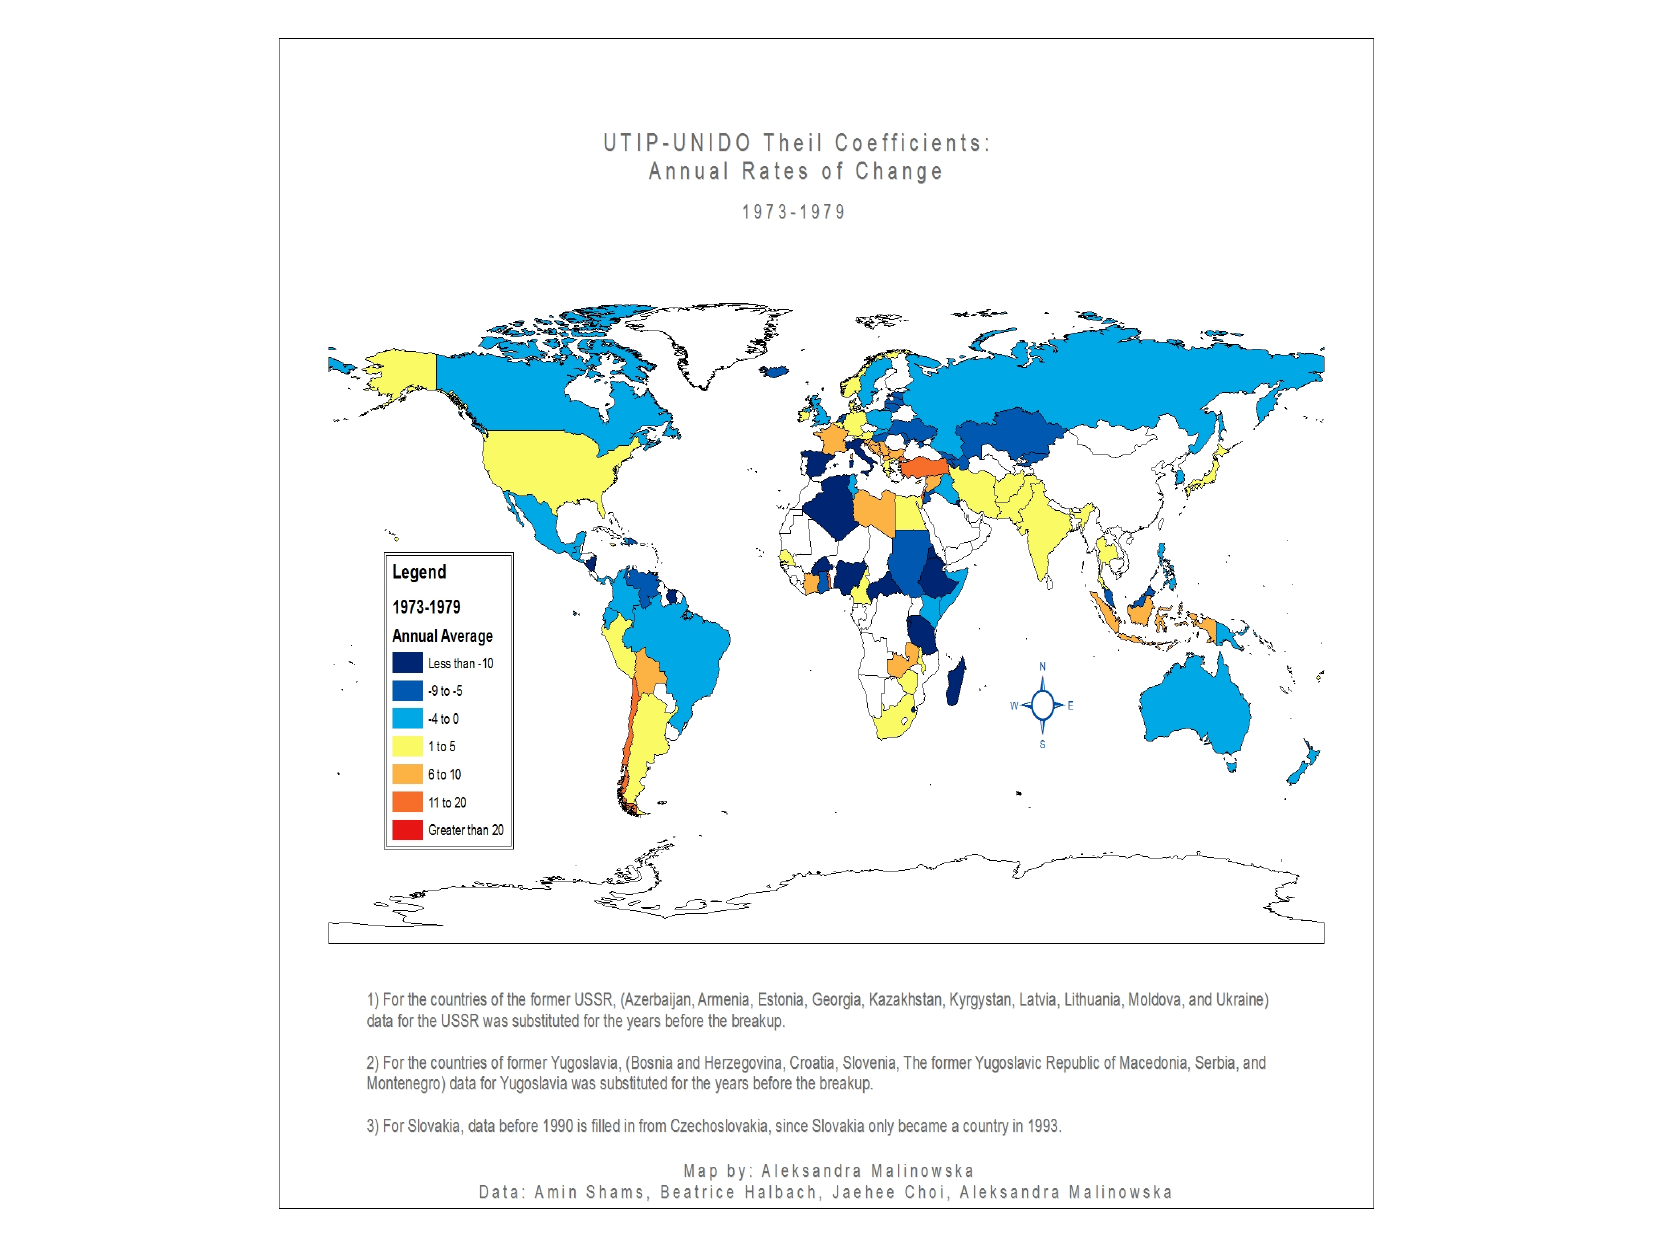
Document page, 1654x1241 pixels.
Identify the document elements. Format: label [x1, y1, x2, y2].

picture [225, 0, 1429, 1241]
